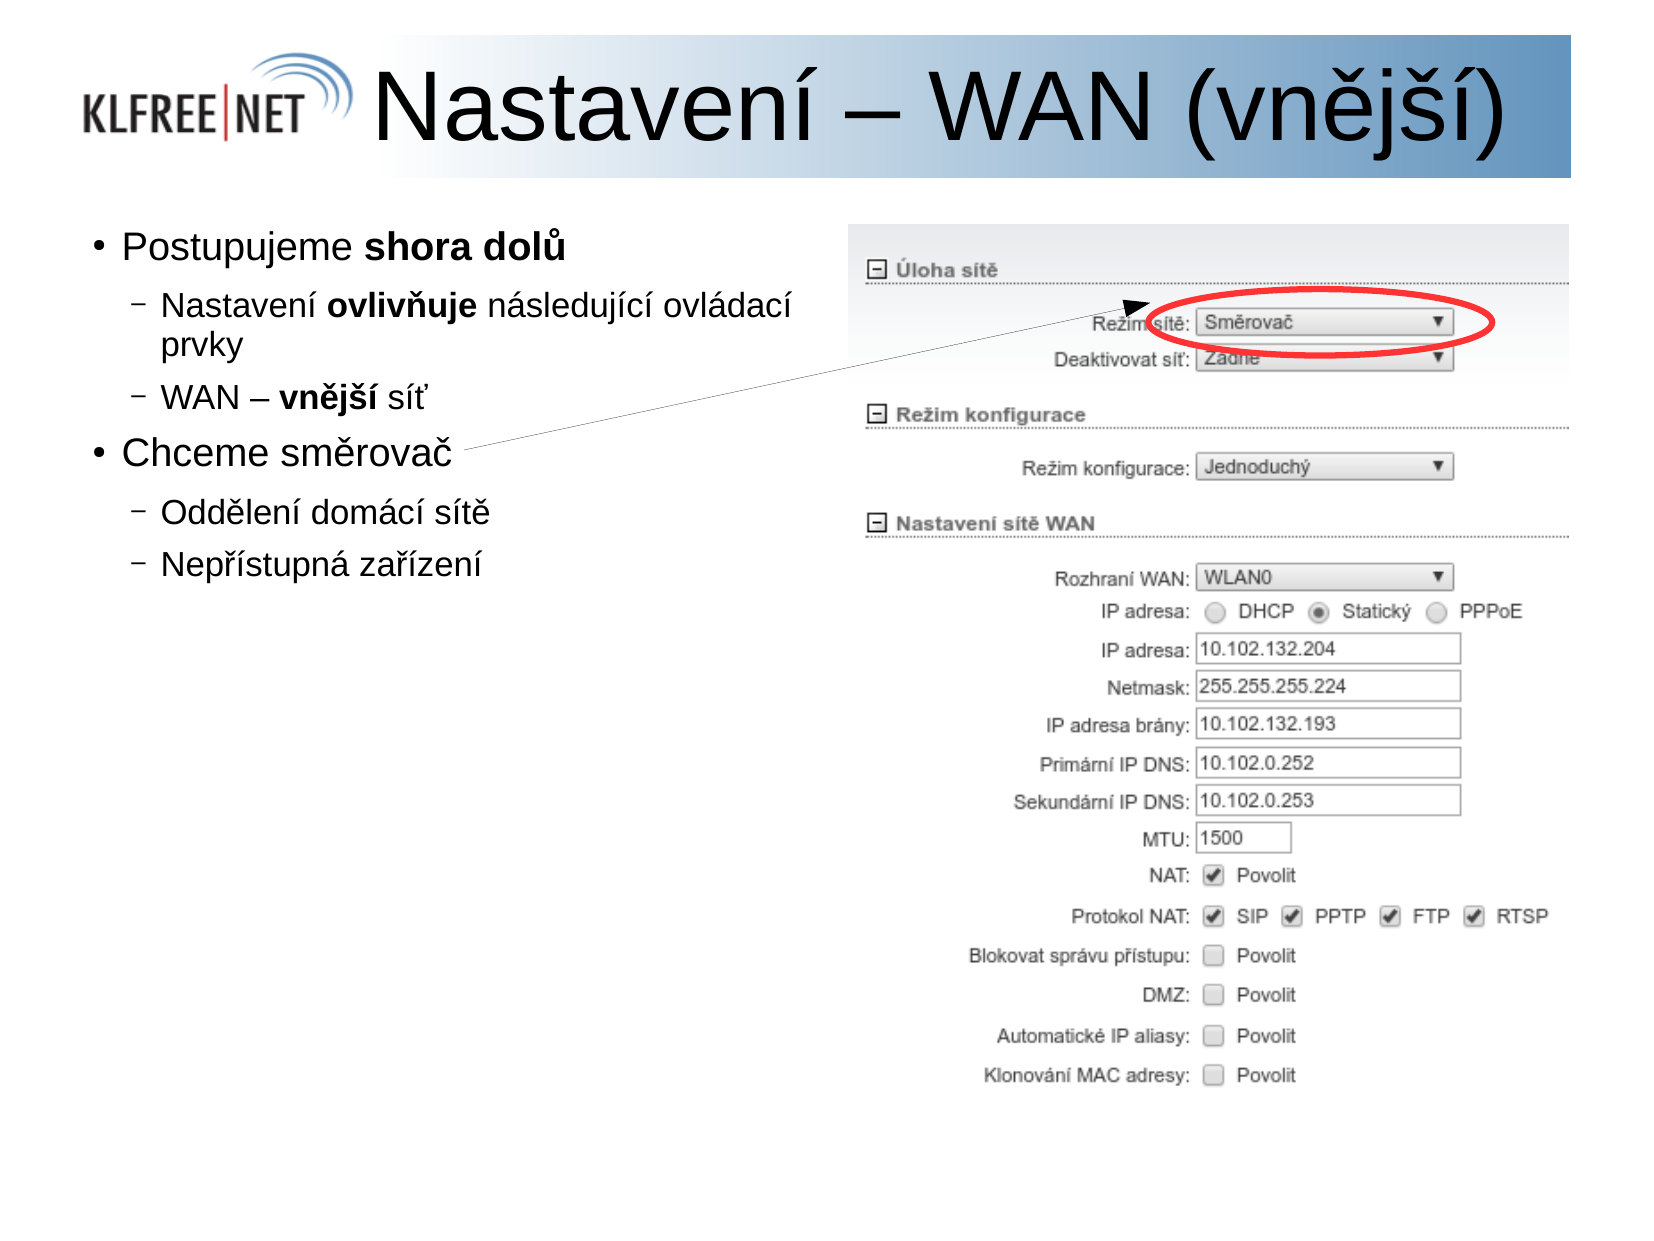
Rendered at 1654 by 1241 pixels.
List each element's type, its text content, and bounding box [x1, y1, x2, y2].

picture [848, 224, 1569, 1111]
list Postupujeme shora dolů Nastavení ovlivňuje následující ovládací prvky WAN – vnější síť Chceme směrovač Oddělení domácí sítě Nepřístupná zařízení [82, 224, 864, 1135]
picture [59, 11, 372, 201]
title Nastavení – WAN (vnější) [371, 47, 1560, 166]
